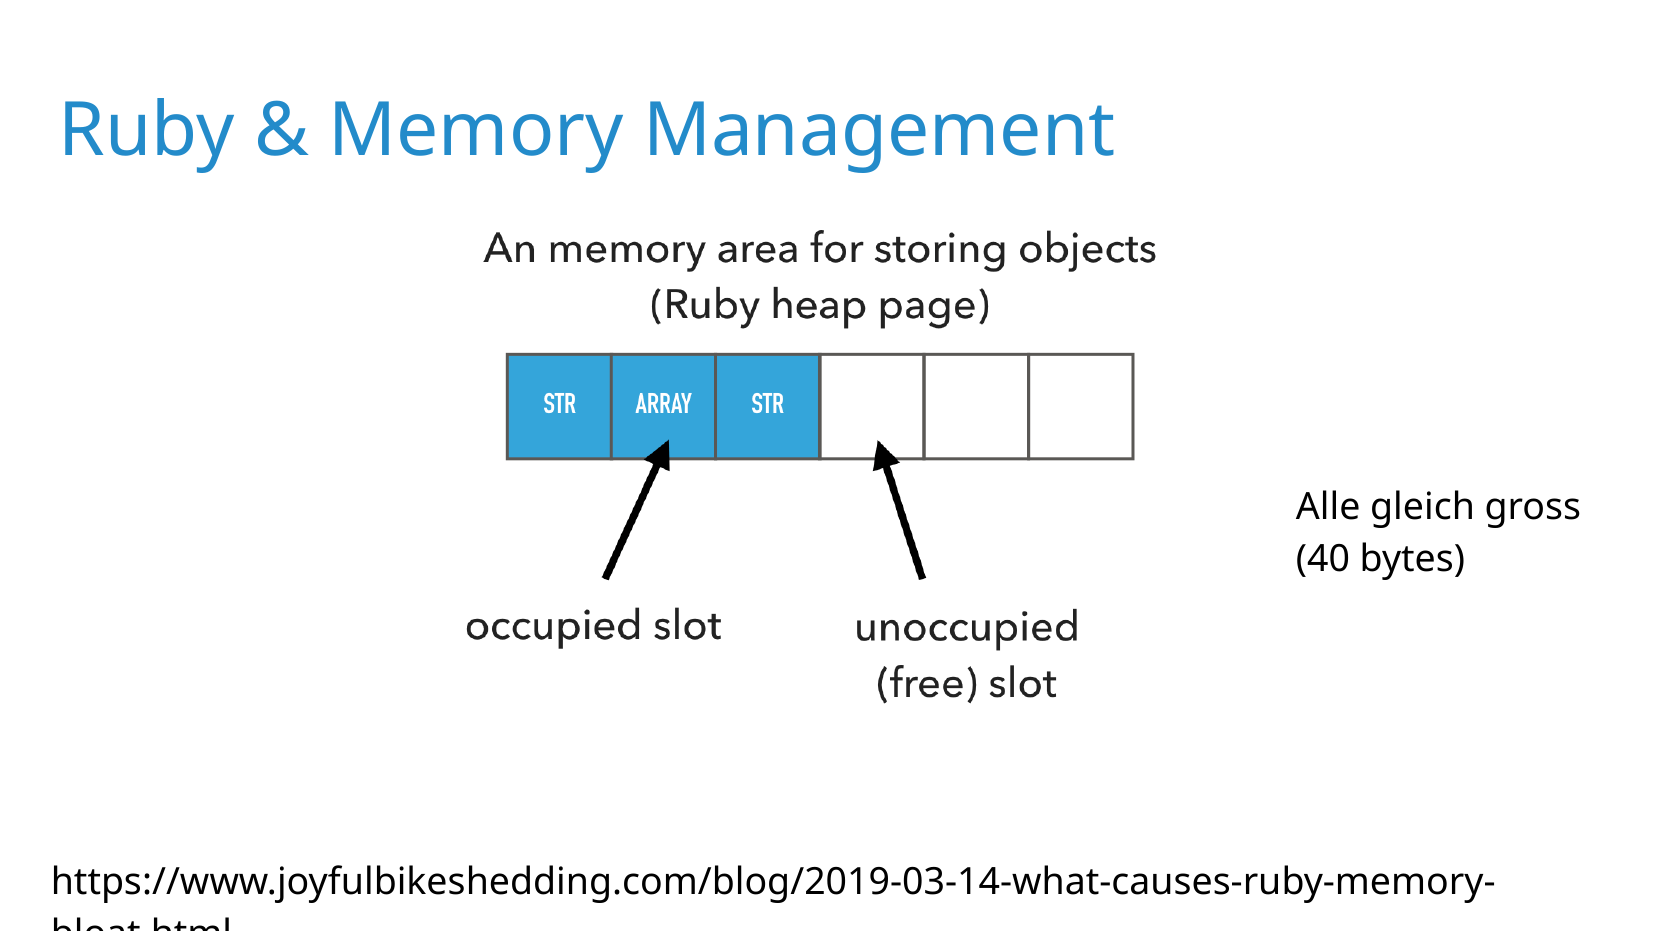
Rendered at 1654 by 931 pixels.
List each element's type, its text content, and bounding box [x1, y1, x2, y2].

text_box https://www.joyfulbikeshedding.com/blog/2019-03-14-what-causes-ruby-memory-bloat.html [45, 855, 1592, 900]
picture [413, 197, 1201, 736]
text_box Alle gleich gross (40 bytes) [1290, 480, 1621, 569]
title Ruby & Memory Management [59, 59, 1595, 178]
